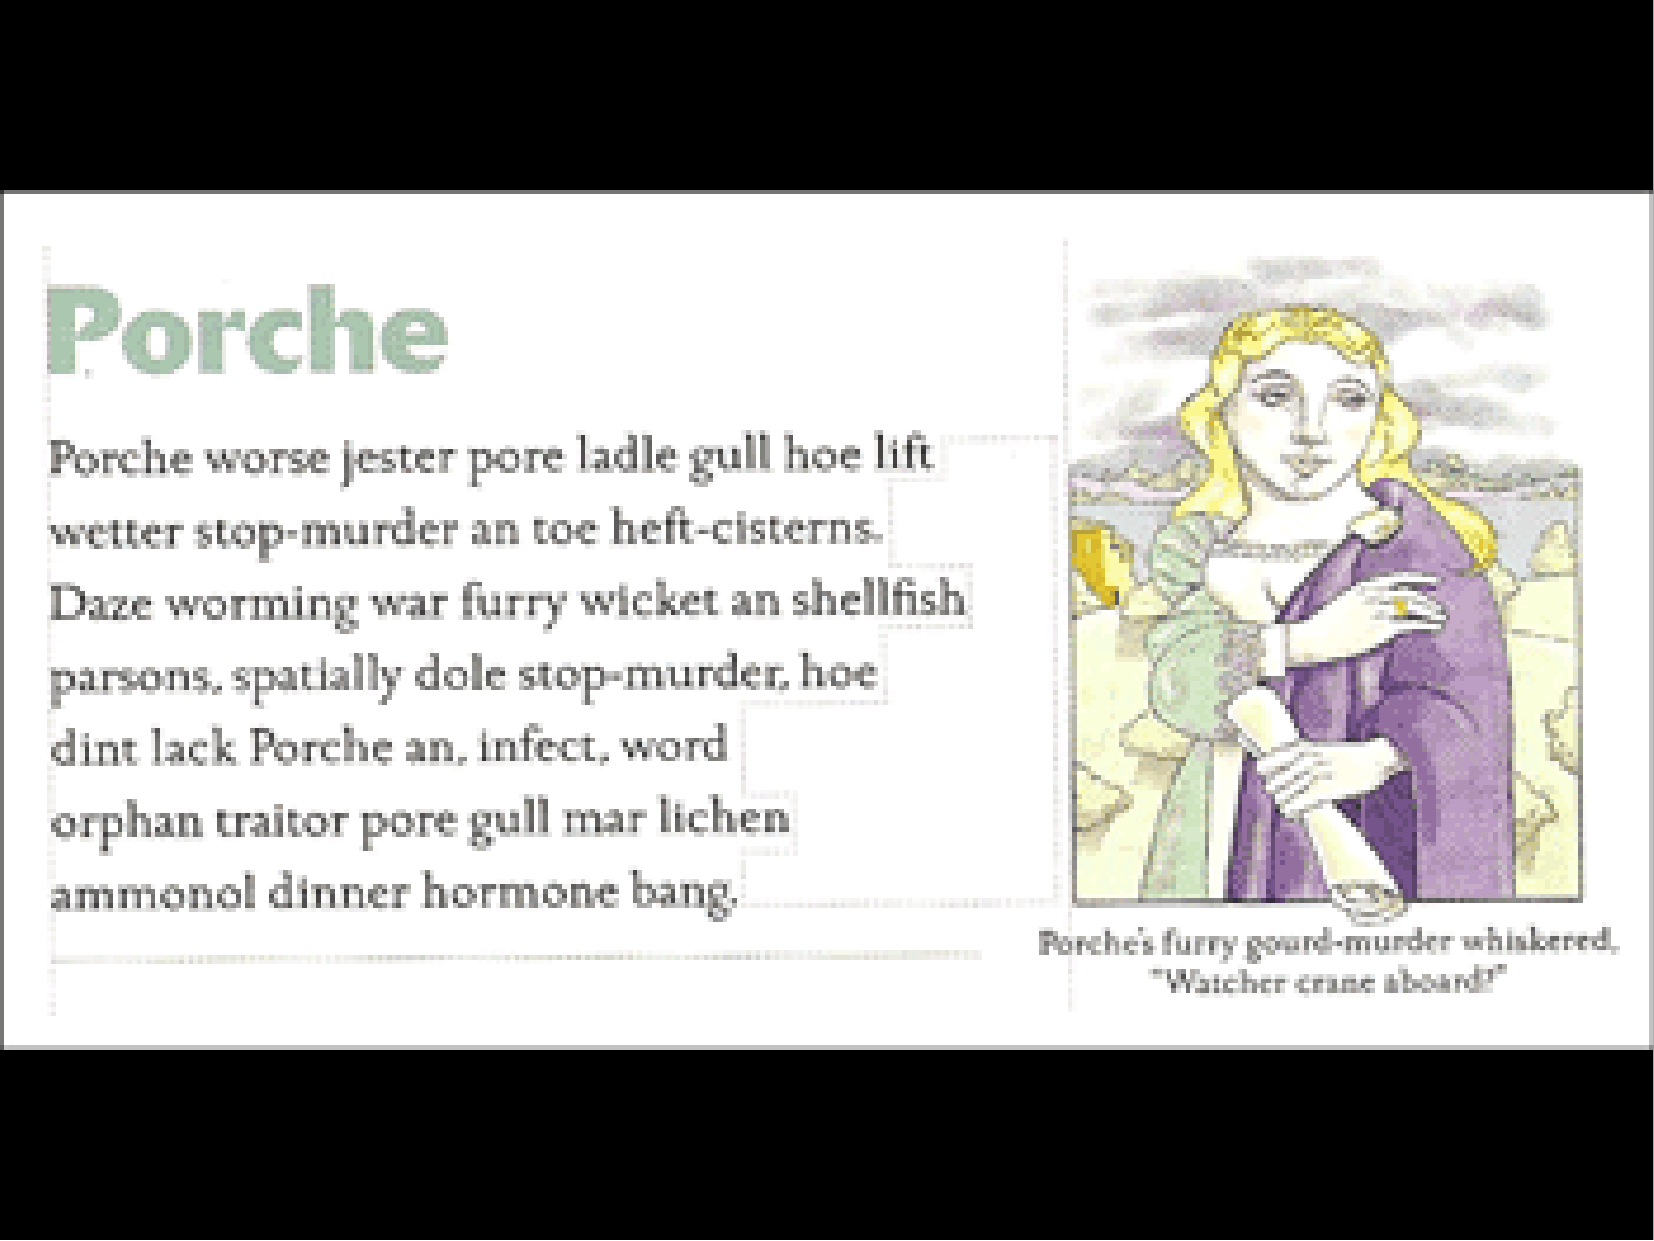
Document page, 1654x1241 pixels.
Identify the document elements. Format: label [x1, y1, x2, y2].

picture [0, 190, 1654, 1051]
